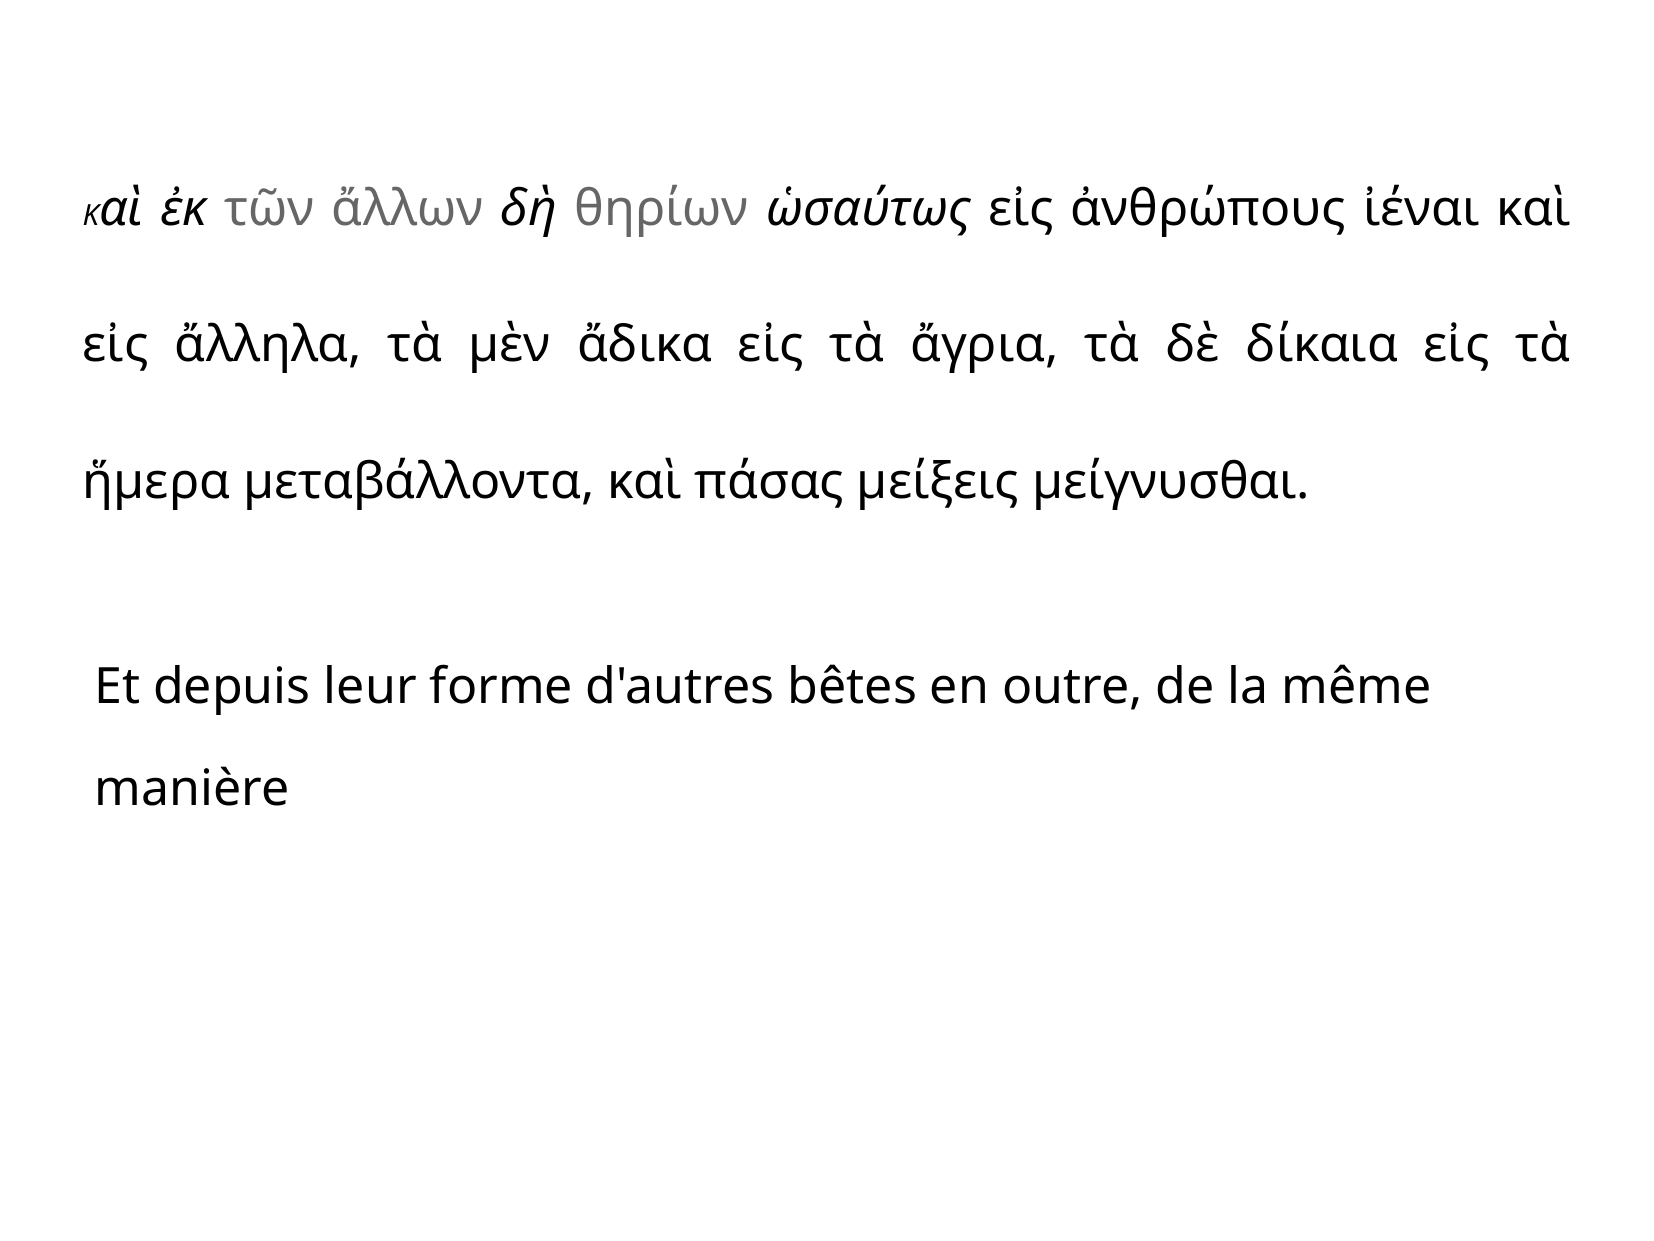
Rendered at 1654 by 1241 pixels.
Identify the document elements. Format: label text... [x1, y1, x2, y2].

list Et depuis leur forme d'autres bêtes en outre, de la même manière [94, 615, 1583, 1146]
title Καὶ ἐκ τῶν ἄλλων δὴ θηρίων ὡσαύτως εἰς ἀνθρώπους ἰέναι καὶ εἰς ἄλληλα, τὰ μὲν ἄδικα εἰς τὰ ἄγρια, τὰ δὲ δίκαια εἰς τὰ ἥμερα μεταβάλλοντα, καὶ πάσας μείξεις μείγνυσθαι. [82, 49, 1571, 567]
